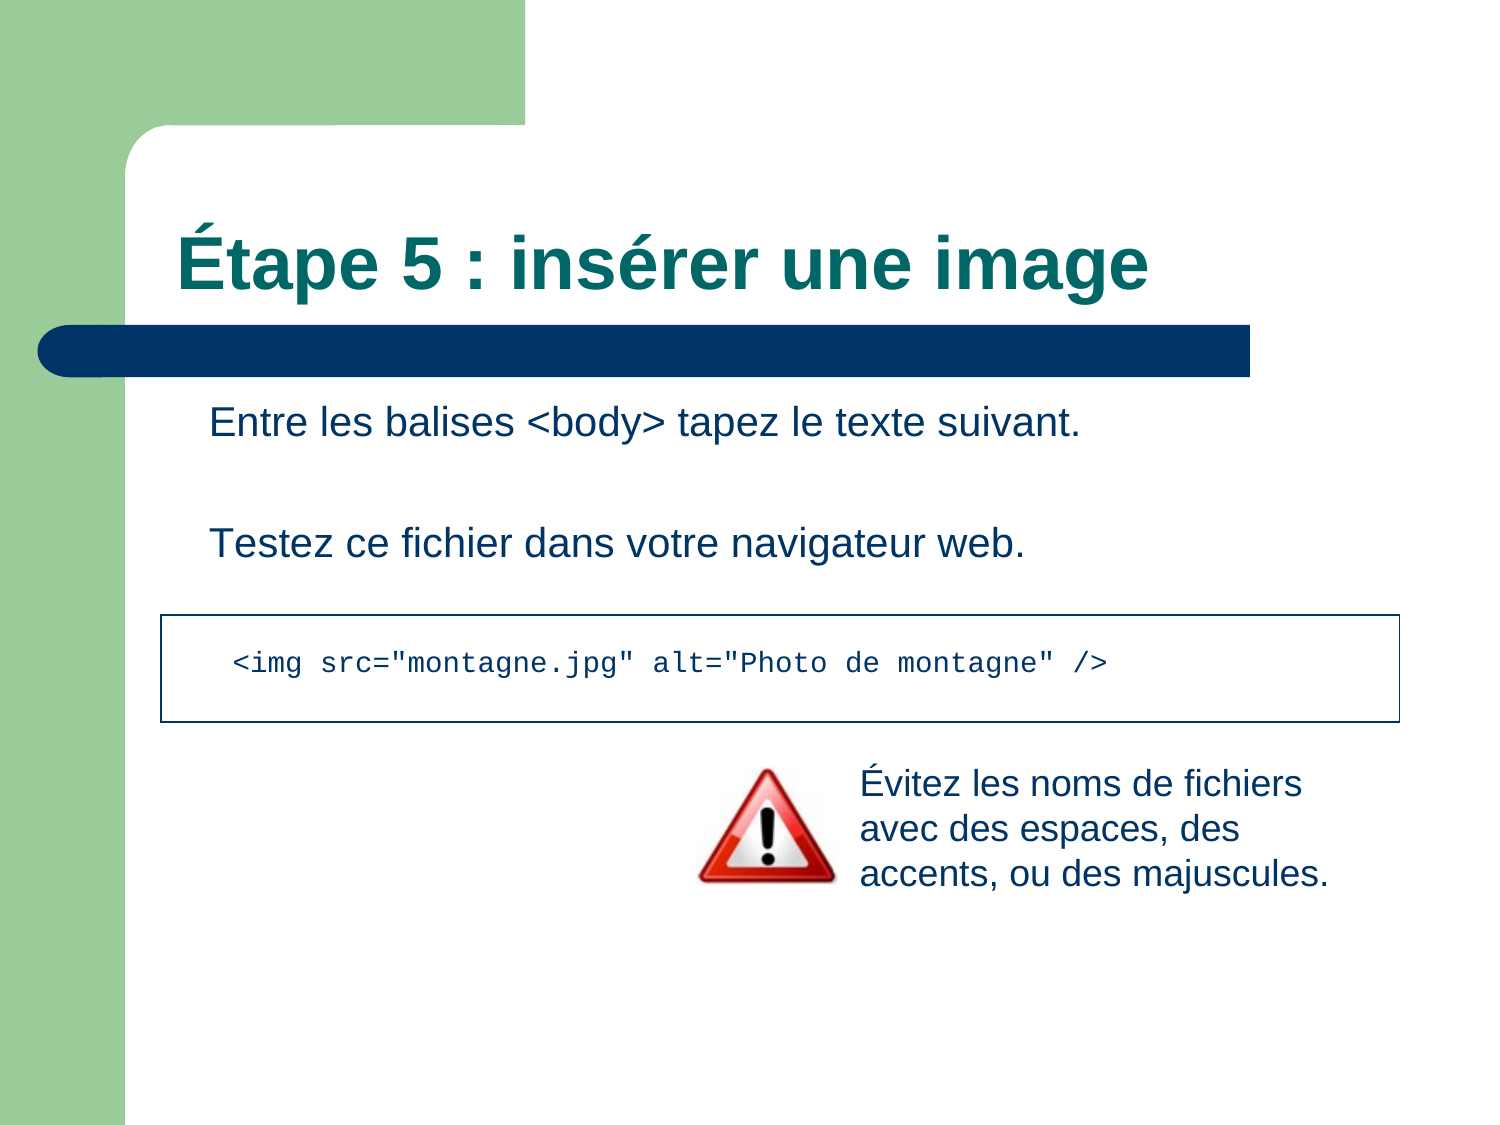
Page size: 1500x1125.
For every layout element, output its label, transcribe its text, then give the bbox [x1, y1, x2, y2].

list <img src="montagne.jpg" alt="Photo de montagne" /> [161, 614, 1400, 722]
title Étape 5 : insérer une image [161, 125, 1426, 313]
text_box Évitez les noms de fichiers avec des espaces, des accents, ou des majuscules. [844, 751, 1388, 902]
picture [696, 767, 838, 885]
list Entre les balises <body> tapez le texte suivant. Testez ce fichier dans votre navigateur web. [137, 387, 1398, 577]
